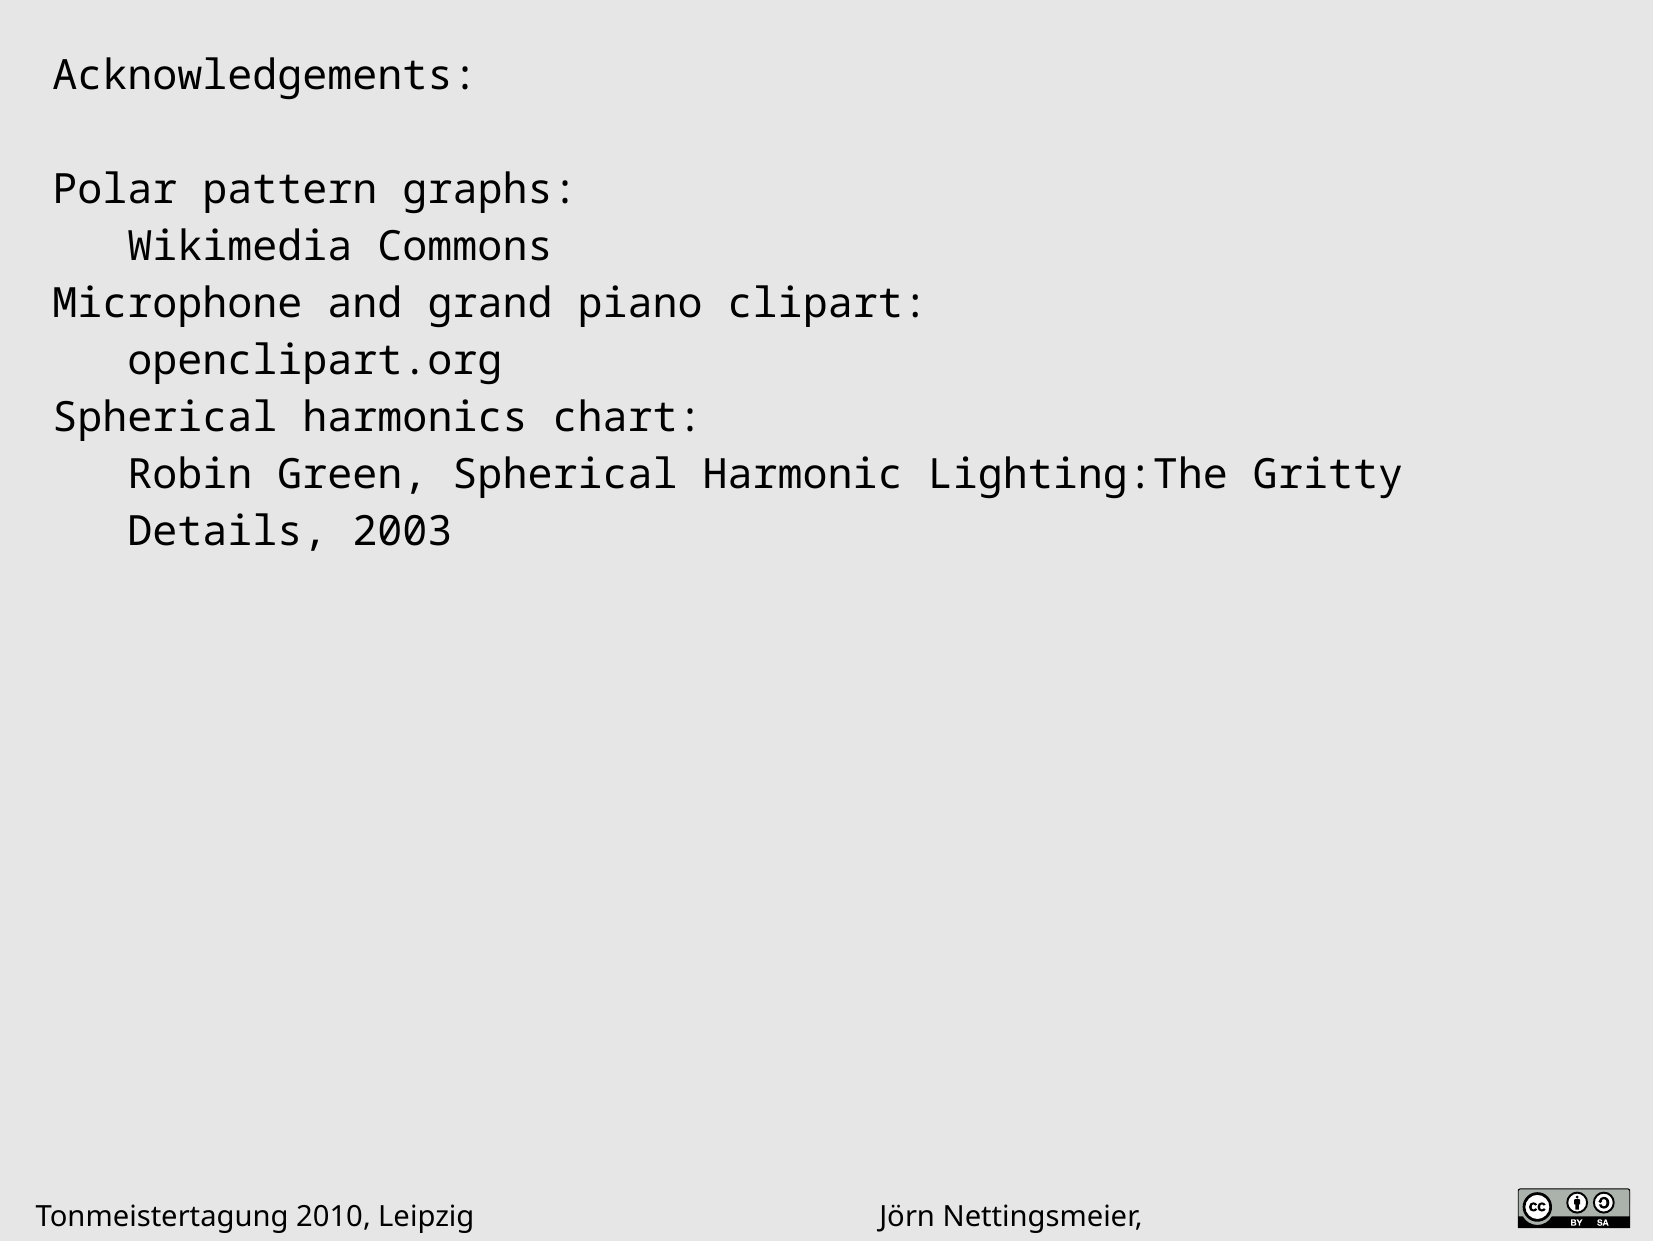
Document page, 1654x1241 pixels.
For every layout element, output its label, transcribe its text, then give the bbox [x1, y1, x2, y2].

text_box Acknowledgements: Polar pattern graphs: Wikimedia Commons Microphone and grand piano clipart: openclipart.org Spherical harmonics chart: Robin Green, Spherical Harmonic Lighting:The Gritty Details, 2003 [37, 37, 1613, 489]
